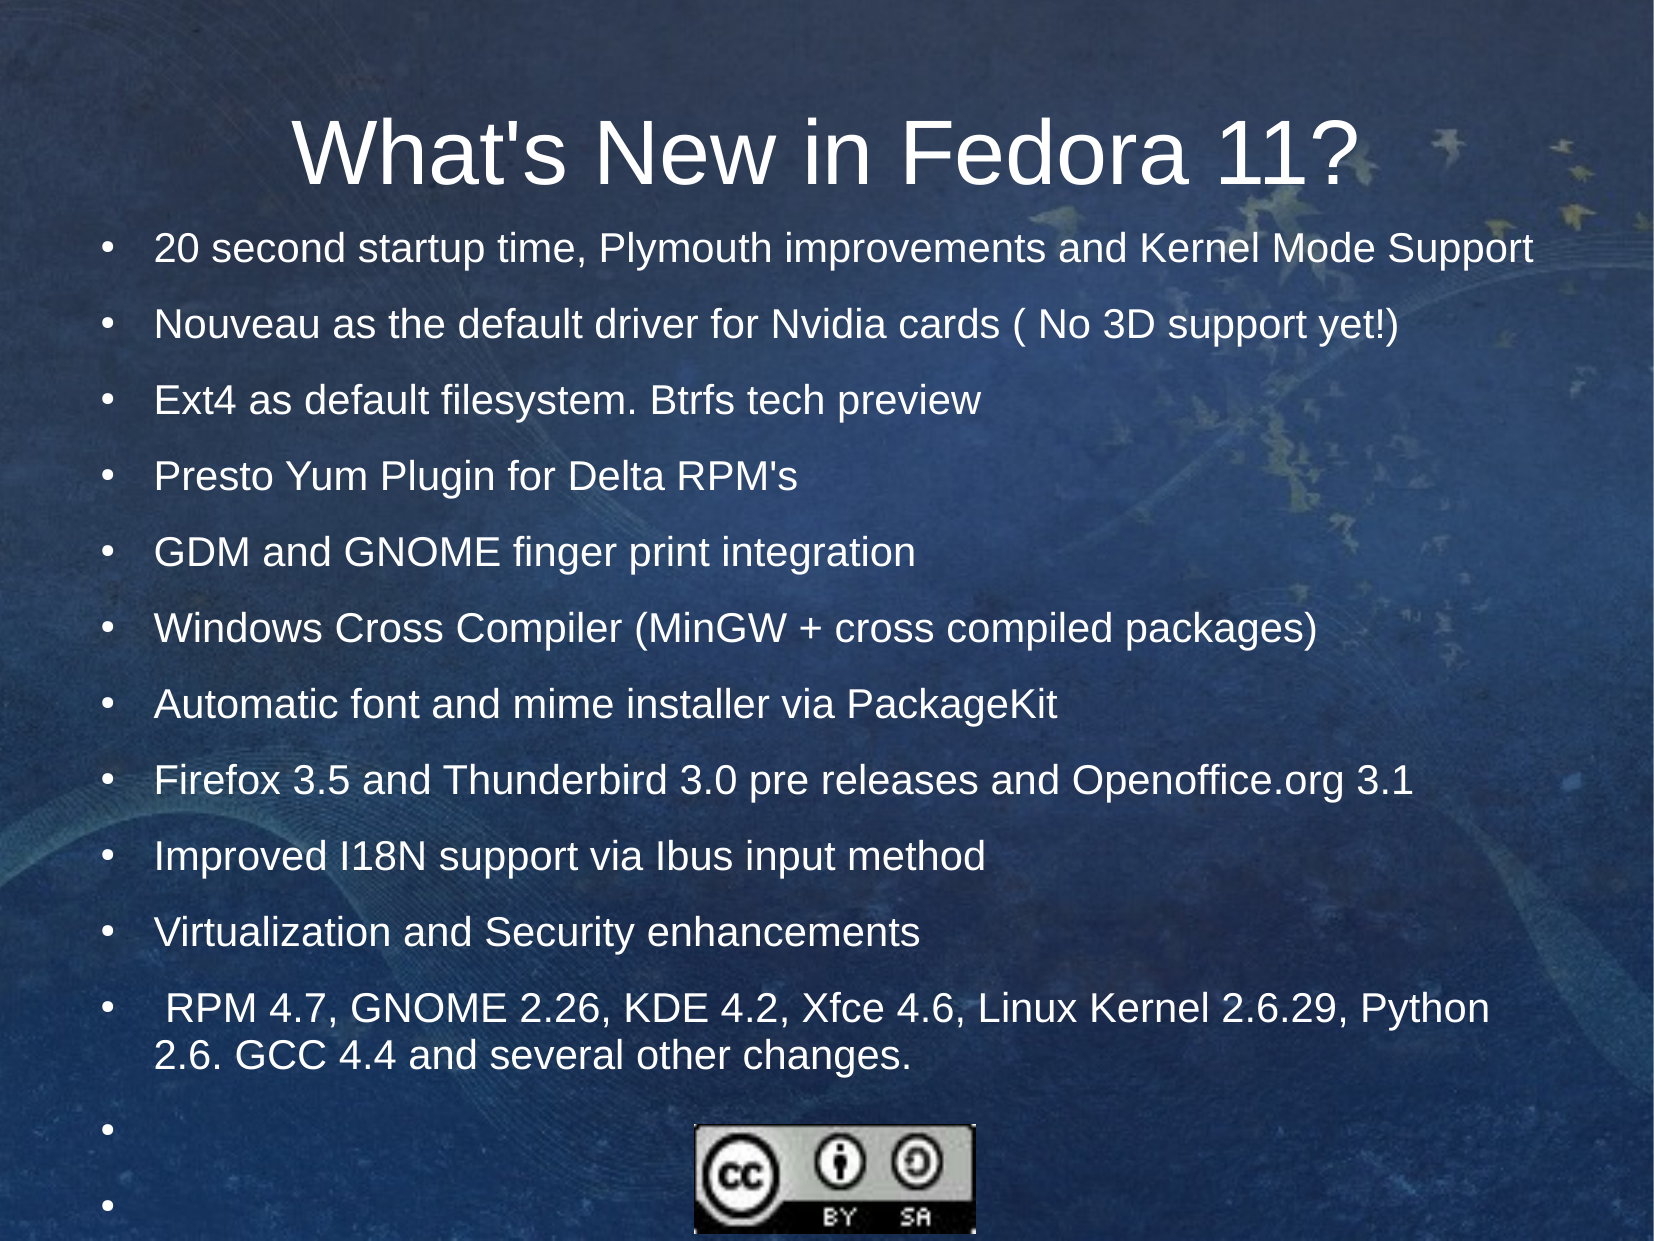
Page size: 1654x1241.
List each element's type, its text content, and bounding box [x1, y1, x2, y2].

list 20 second startup time, Plymouth improvements and Kernel Mode Support Nouveau as the default driver for Nvidia cards ( No 3D support yet!) Ext4 as default filesystem. Btrfs tech preview Presto Yum Plugin for Delta RPM's GDM and GNOME finger print integration Windows Cross Compiler (MinGW + cross compiled packages) Automatic font and mime installer via PackageKit Firefox 3.5 and Thunderbird 3.0 pre releases and Openoffice.org 3.1 Improved I18N support via Ibus input method Virtualization and Security enhancements RPM 4.7, GNOME 2.26, KDE 4.2, Xfce 4.6, Linux Kernel 2.6.29, Python 2.6. GCC 4.4 and several other changes. [82, 225, 1571, 1241]
picture [0, 0, 1654, 1241]
title What's New in Fedora 11? [82, 49, 1571, 225]
